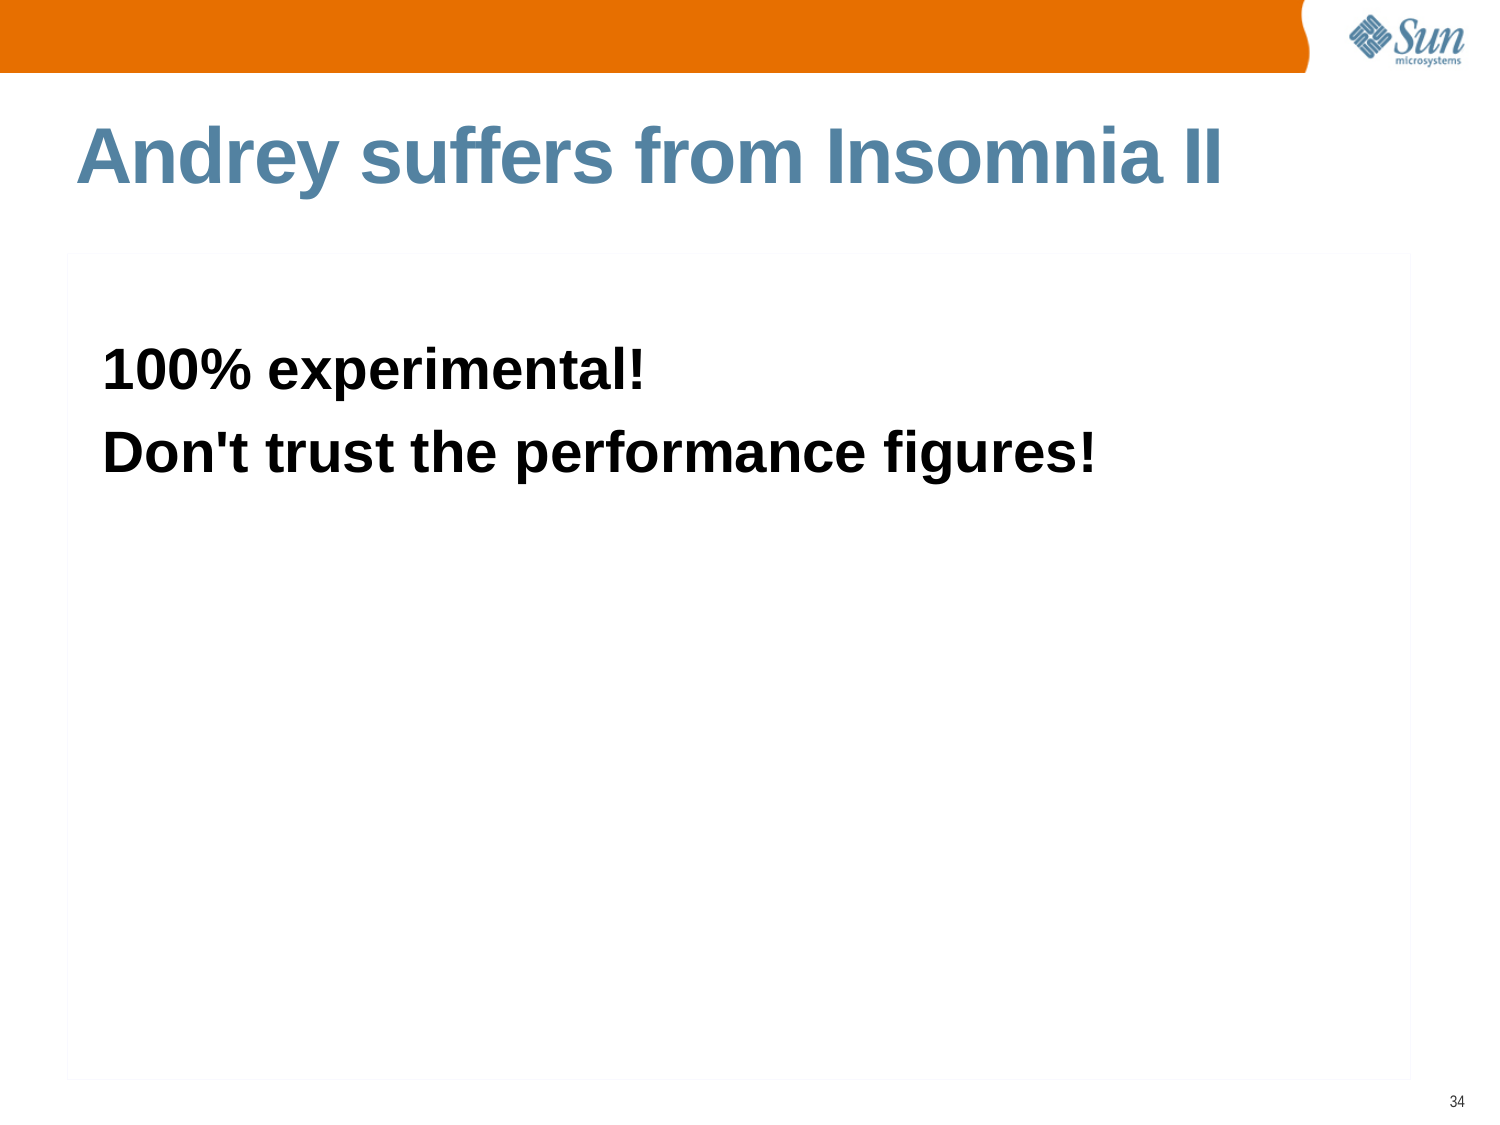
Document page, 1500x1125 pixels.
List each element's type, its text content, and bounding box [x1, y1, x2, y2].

picture [0, 0, 1500, 73]
title Andrey suffers from Insomnia II [75, 119, 1437, 224]
text_box 100% experimental! Don't trust the performance figures! [67, 253, 1411, 1080]
